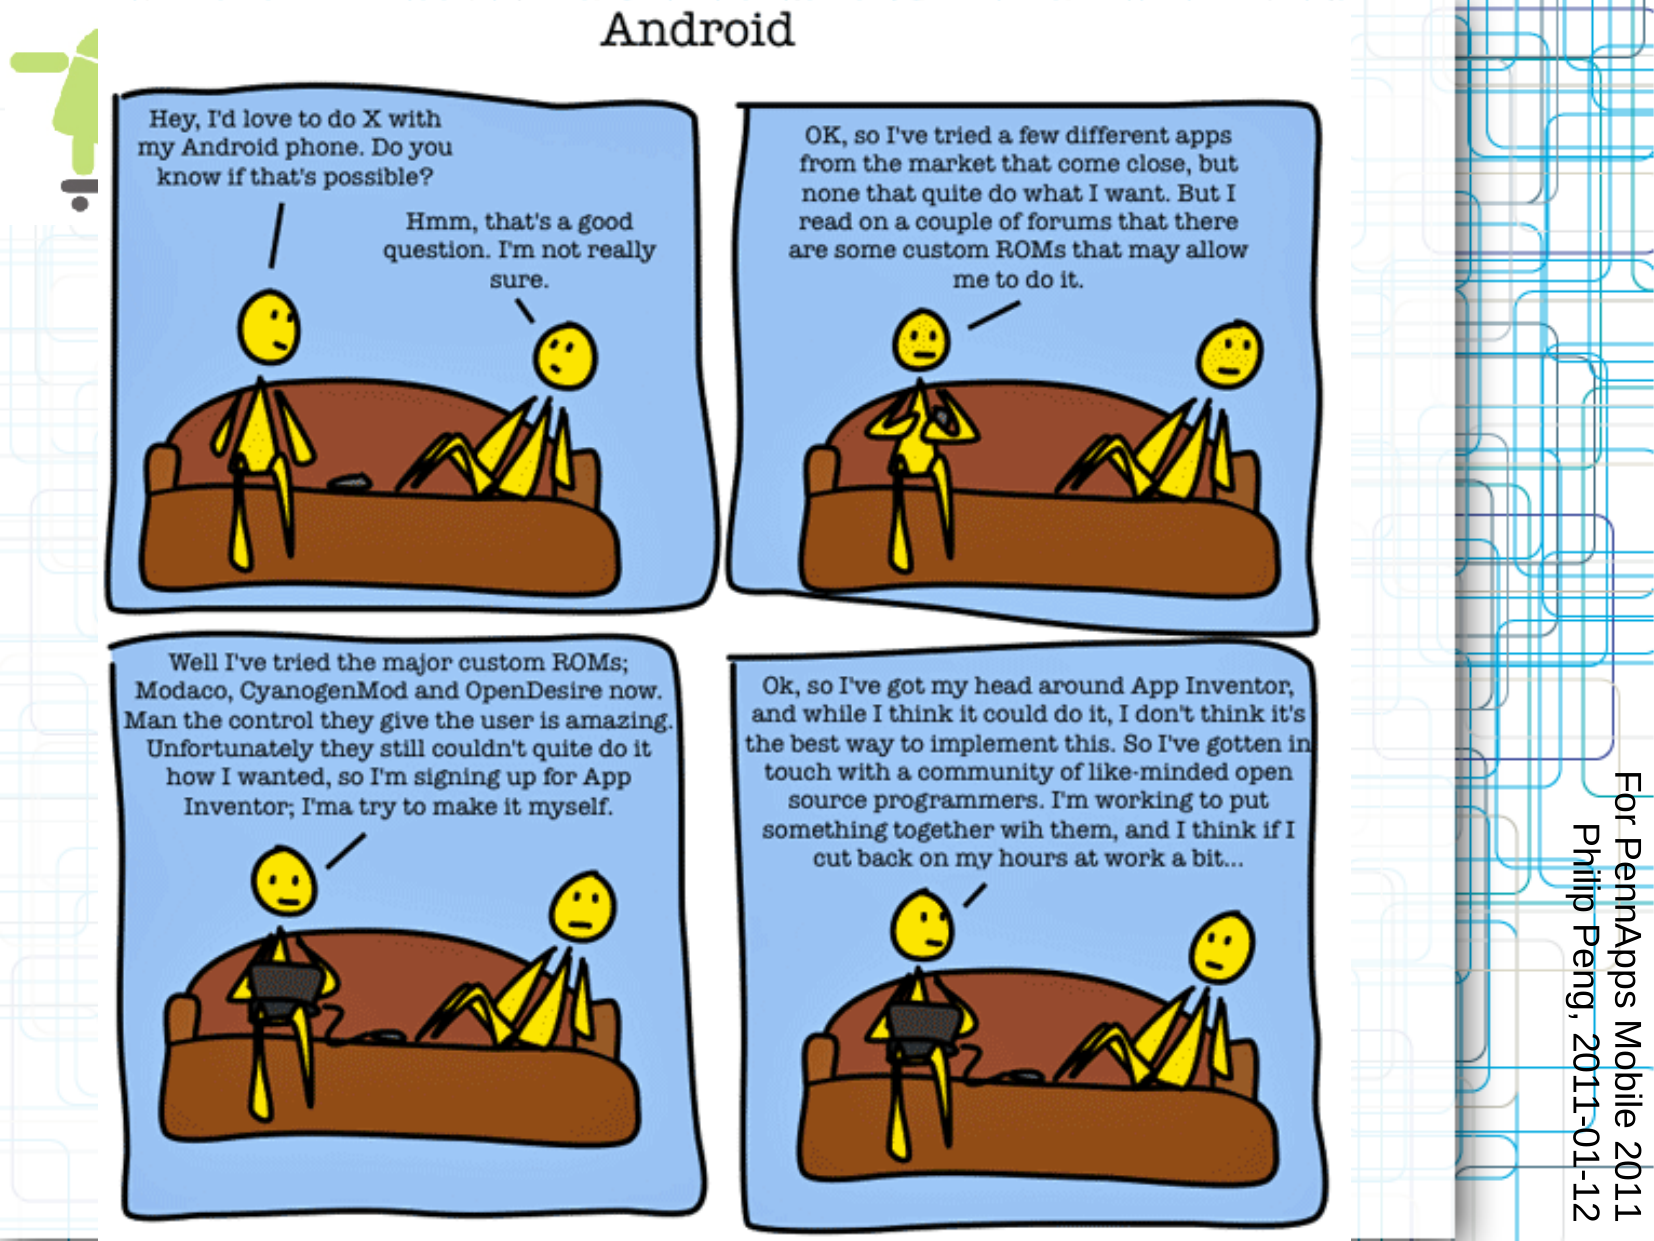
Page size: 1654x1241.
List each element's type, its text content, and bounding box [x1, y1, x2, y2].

picture [0, 0, 1654, 1241]
text_box For PennApps Mobile 2011 Philip Peng, 2011-01-12 [1545, 750, 1654, 1239]
